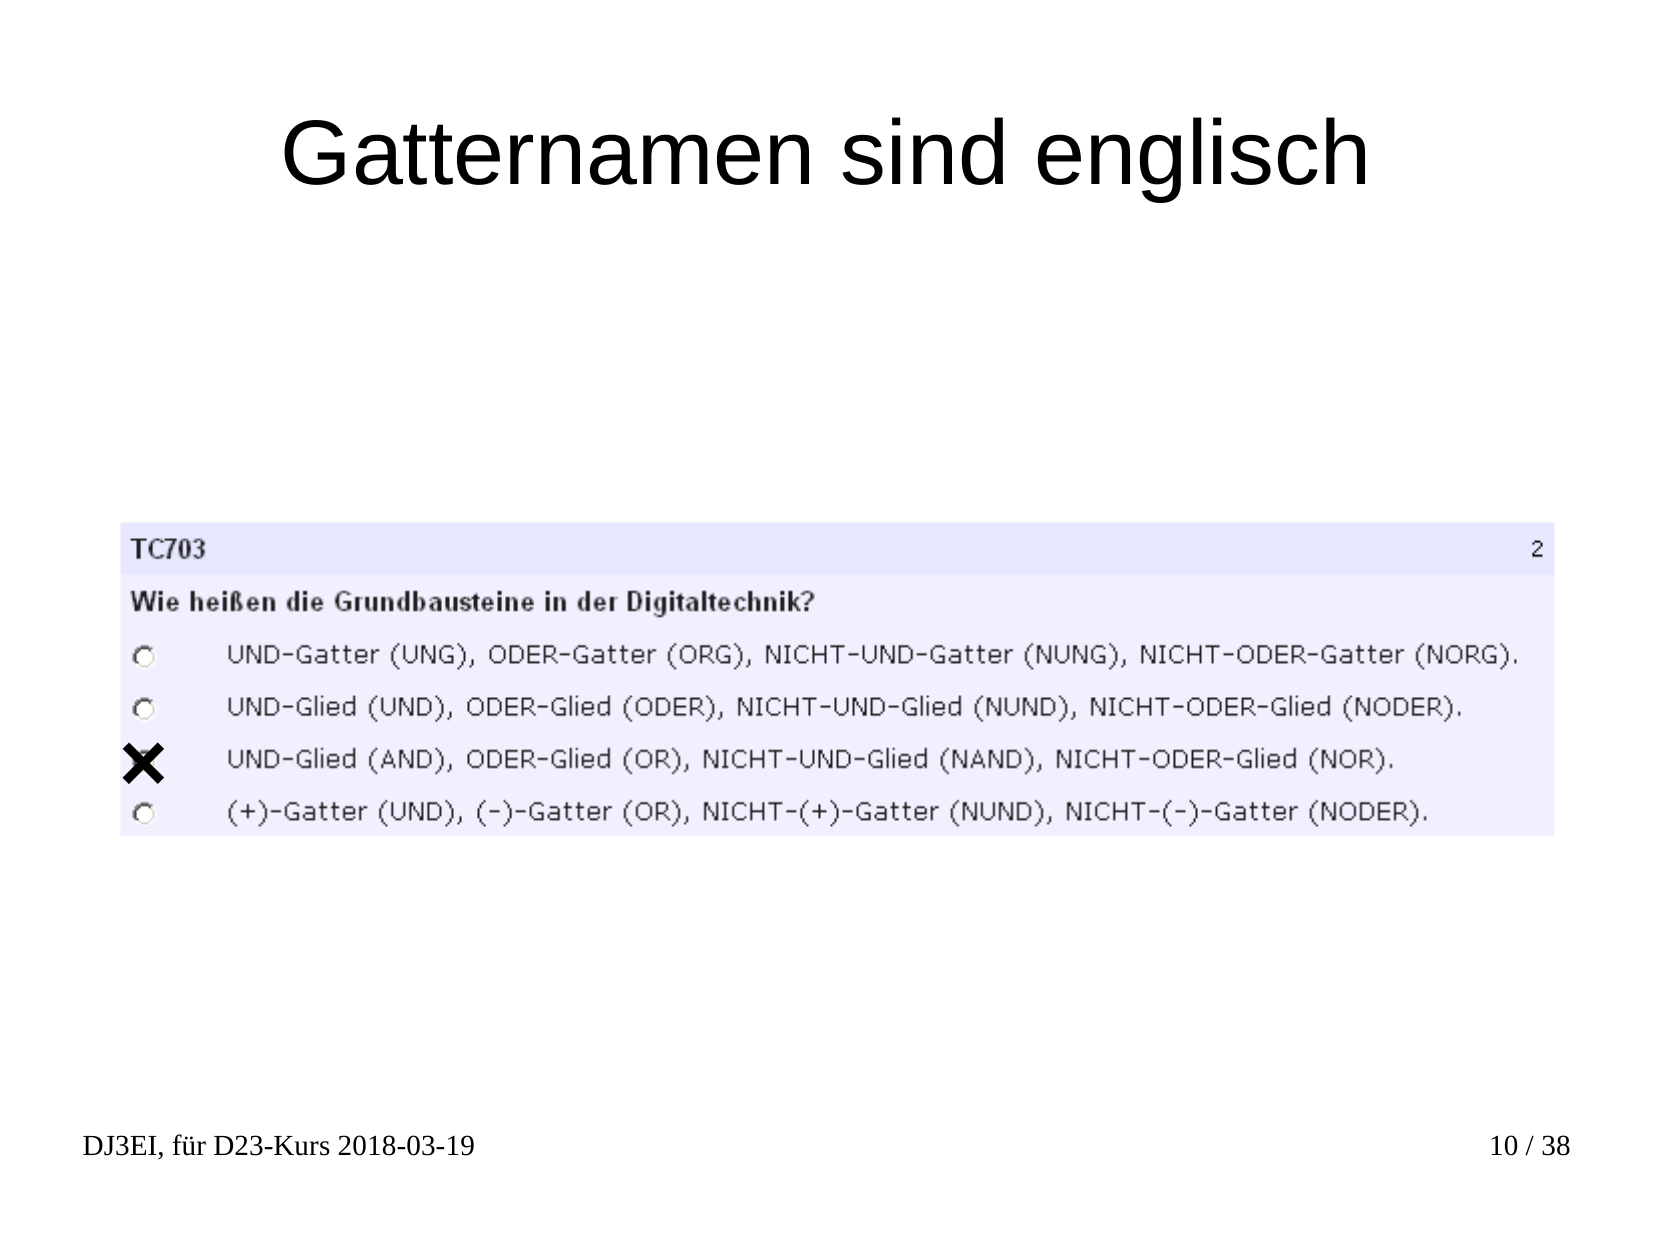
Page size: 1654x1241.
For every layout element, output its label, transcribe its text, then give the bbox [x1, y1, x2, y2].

picture [105, 519, 1557, 851]
title Gatternamen sind englisch [82, 49, 1571, 257]
text_box × [105, 708, 167, 817]
